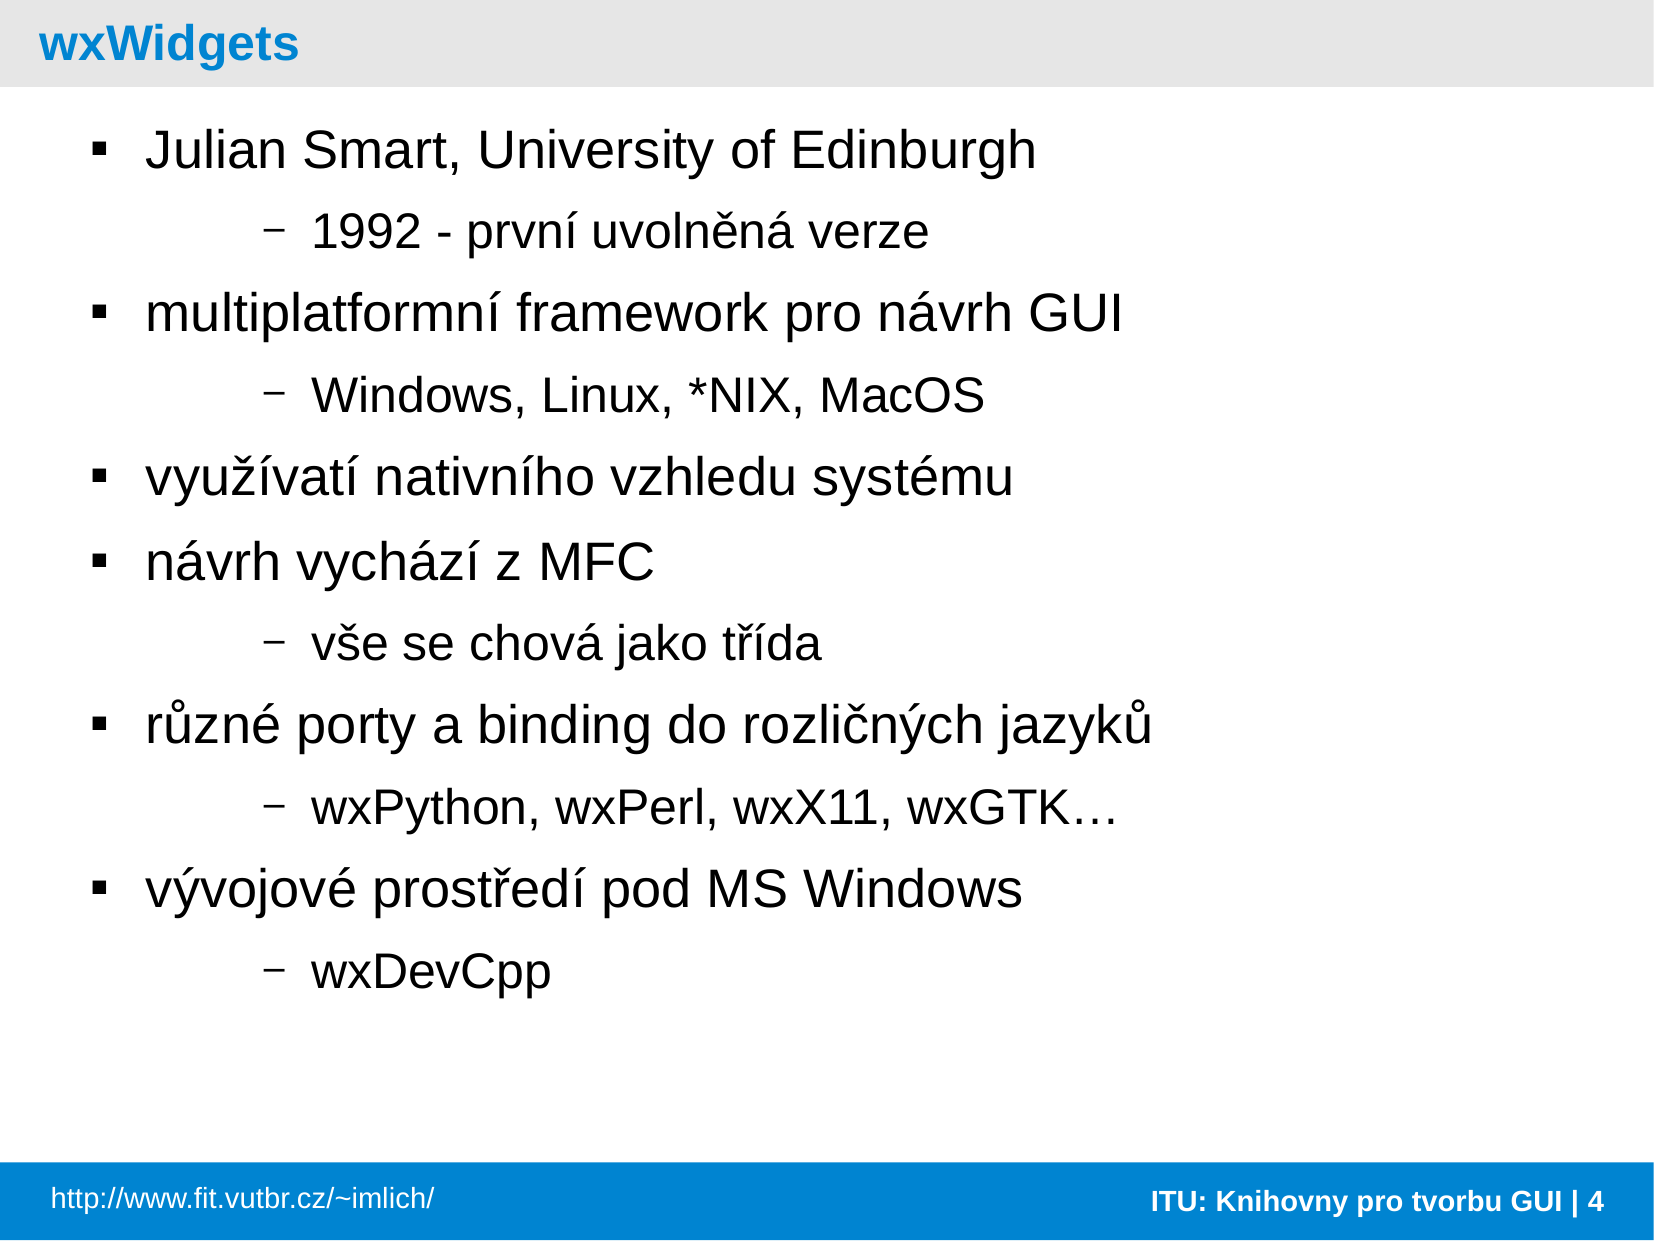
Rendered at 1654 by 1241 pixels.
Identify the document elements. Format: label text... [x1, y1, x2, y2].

title wxWidgets [39, 5, 1615, 81]
list Julian Smart, University of Edinburgh 1992 - první uvolněná verze multiplatformní framework pro návrh GUI Windows, Linux, *NIX, MacOS využívatí nativního vzhledu systému návrh vychází z MFC vše se chová jako třída různé porty a binding do rozličných jazyků wxPython, wxPerl, wxX11, wxGTK… vývojové prostředí pod MS Windows wxDevCpp [75, 119, 1564, 1126]
